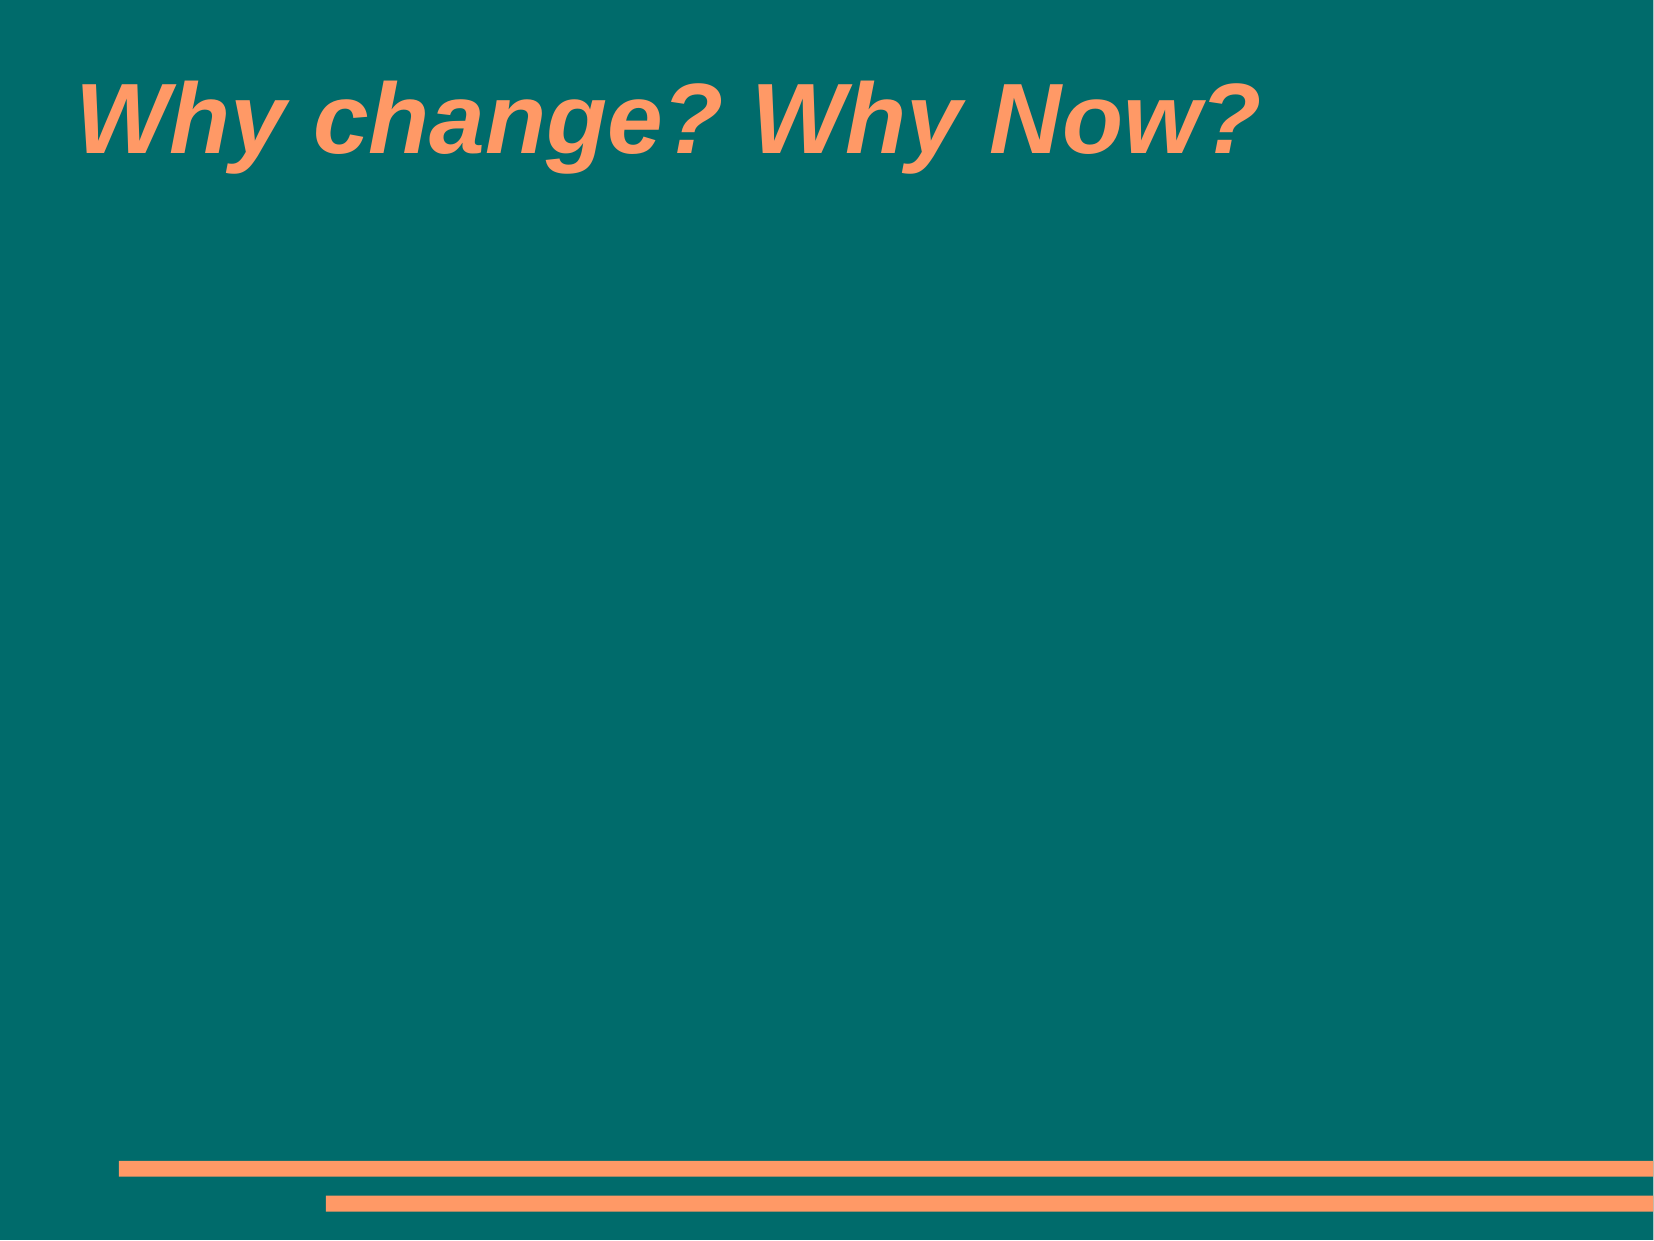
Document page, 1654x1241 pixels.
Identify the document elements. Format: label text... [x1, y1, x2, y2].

title Why change? Why Now? [75, 10, 1576, 228]
